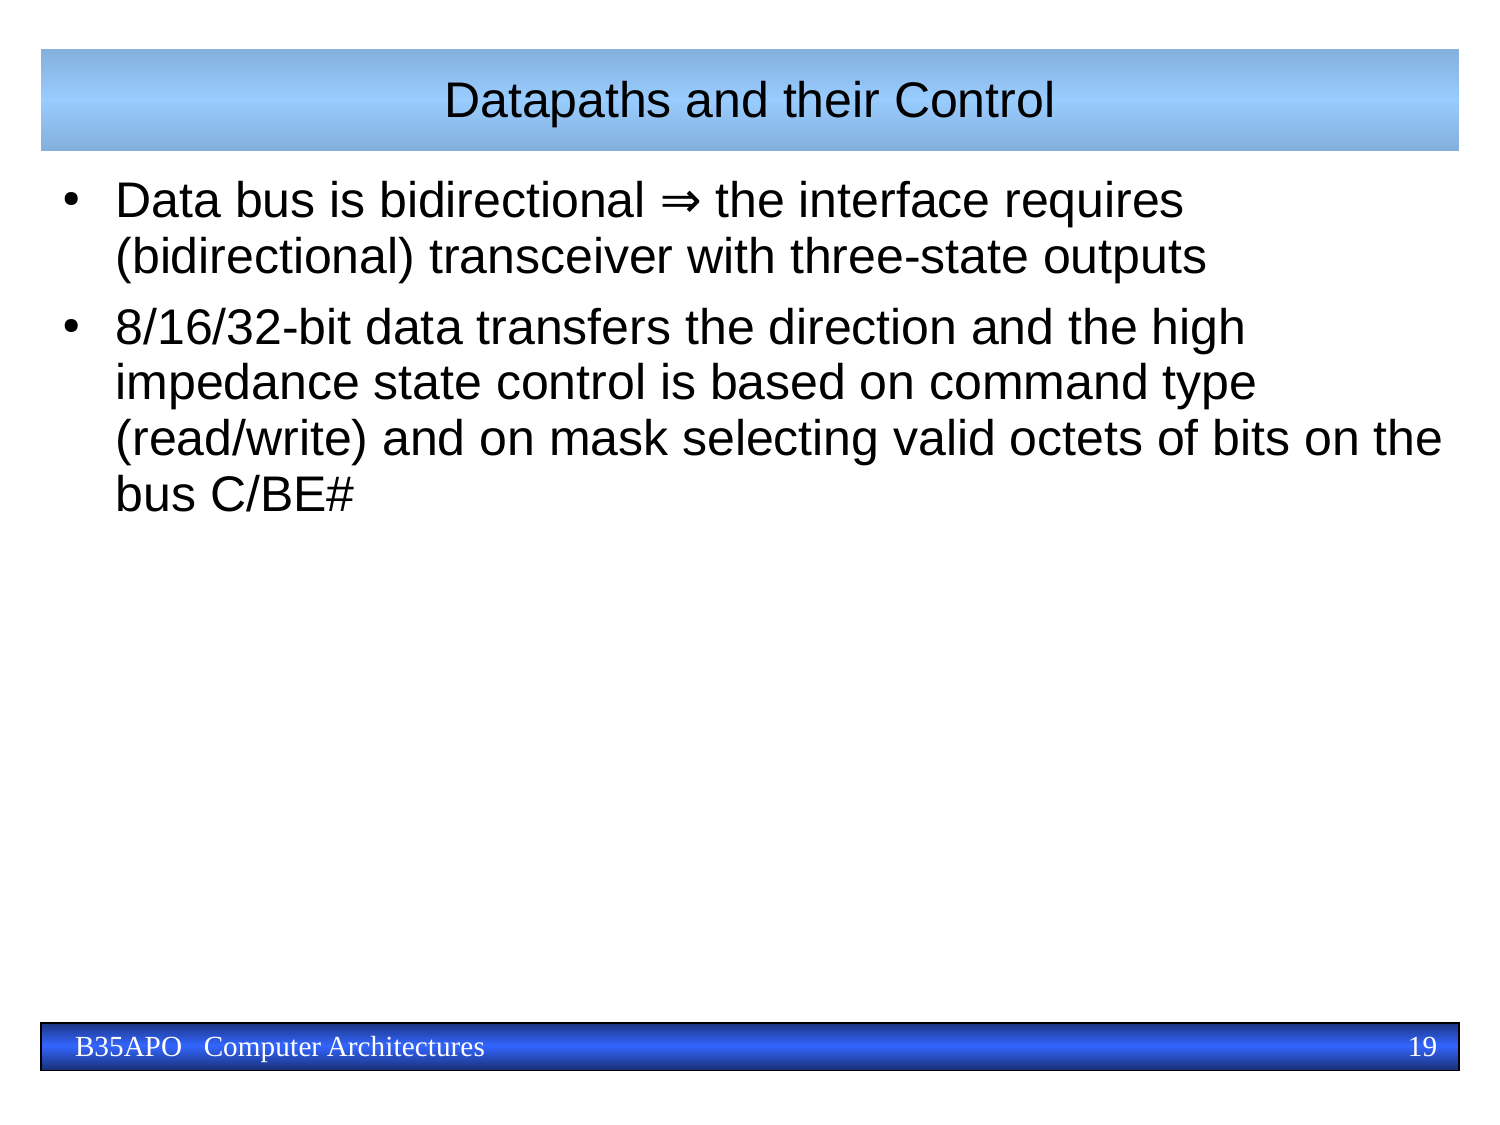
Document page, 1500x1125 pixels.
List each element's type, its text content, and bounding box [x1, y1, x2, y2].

list Data bus is bidirectional ⇒ the interface requires (bidirectional) transceiver with three-state outputs 8/16/32-bit data transfers the direction and the high impedance state control is based on command type (read/write) and on mask selecting valid octets of bits on the bus C/BE# [44, 172, 1450, 994]
title Datapaths and their Control [41, 49, 1459, 151]
